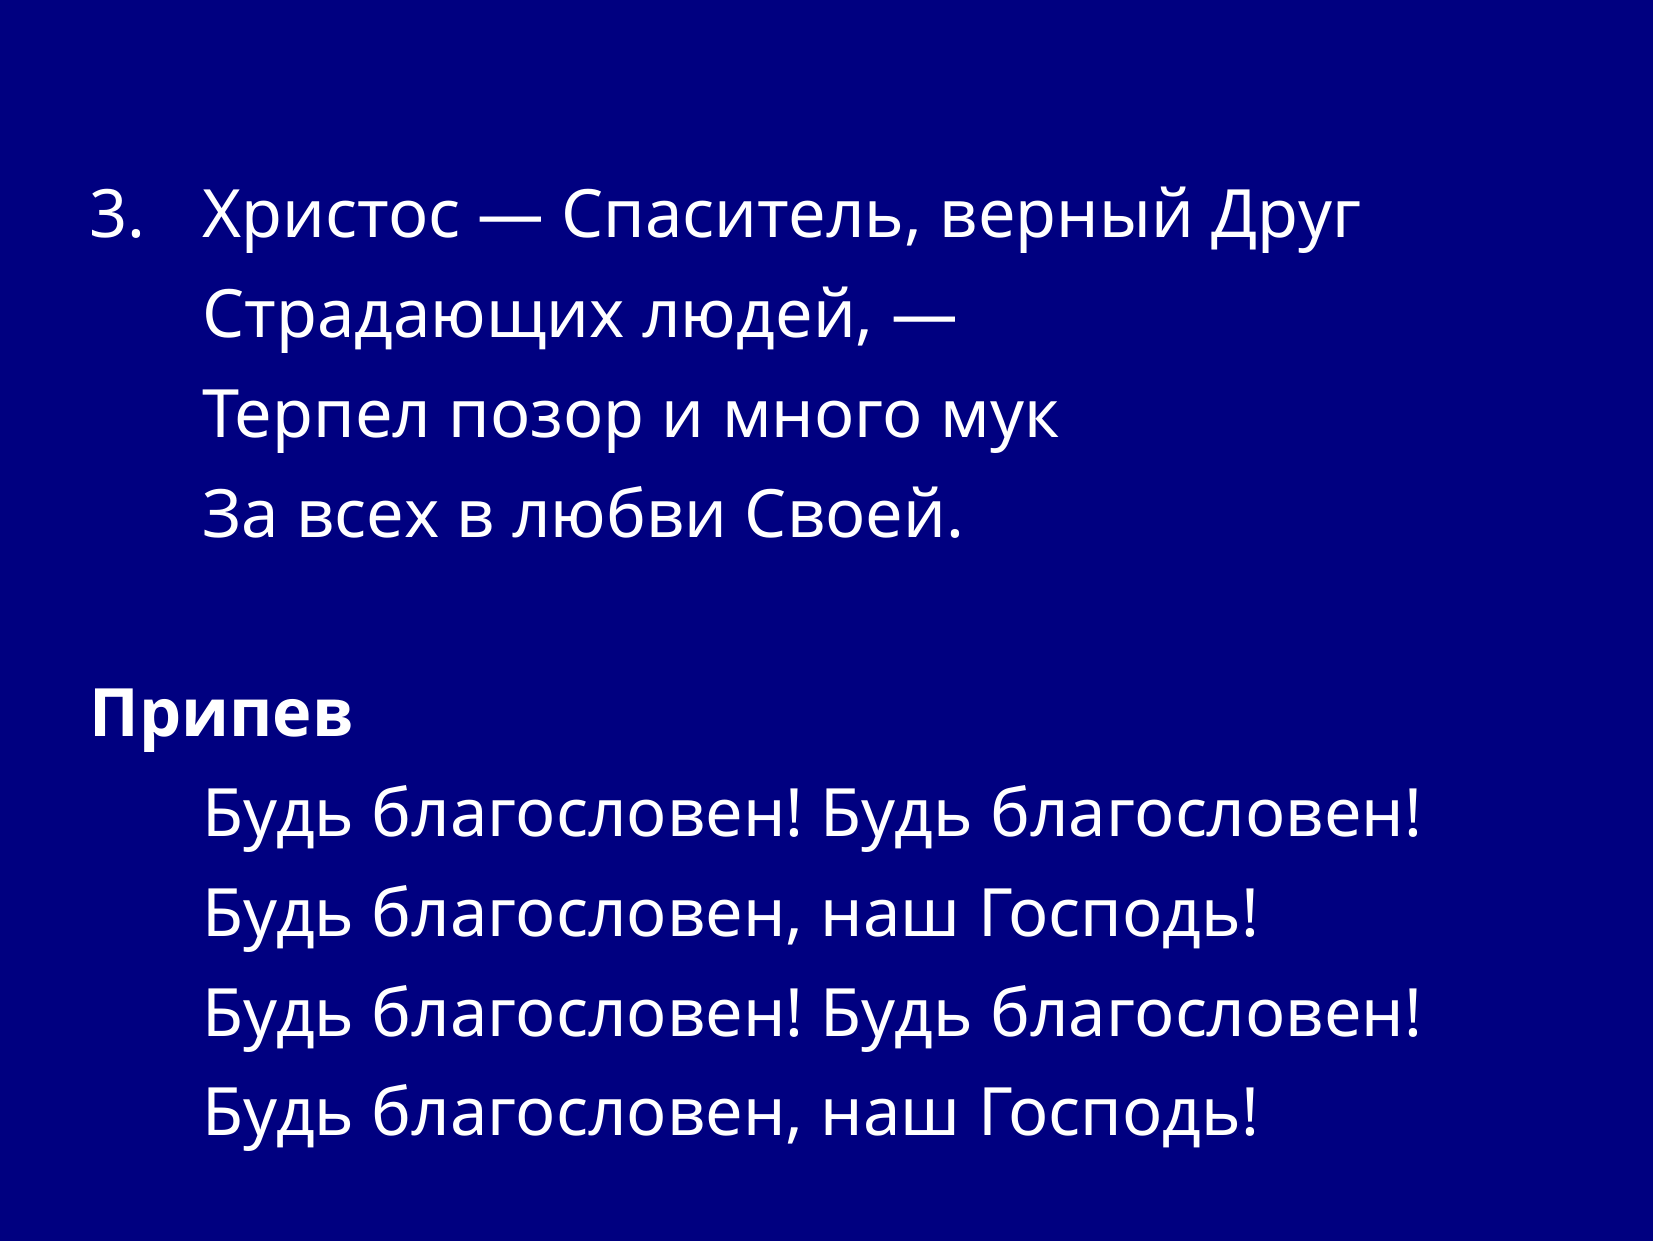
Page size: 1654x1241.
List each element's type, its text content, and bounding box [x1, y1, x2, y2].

text_box 3. Христос — Спаситель, верный Друг Страдающих людей, — Терпел позор и много мук За всех в любви Своей. Припев Будь благословен! Будь благословен! Будь благословен, наш Господь! Будь благословен! Будь благословен! Будь благословен, наш Господь! [75, 150, 1576, 1163]
